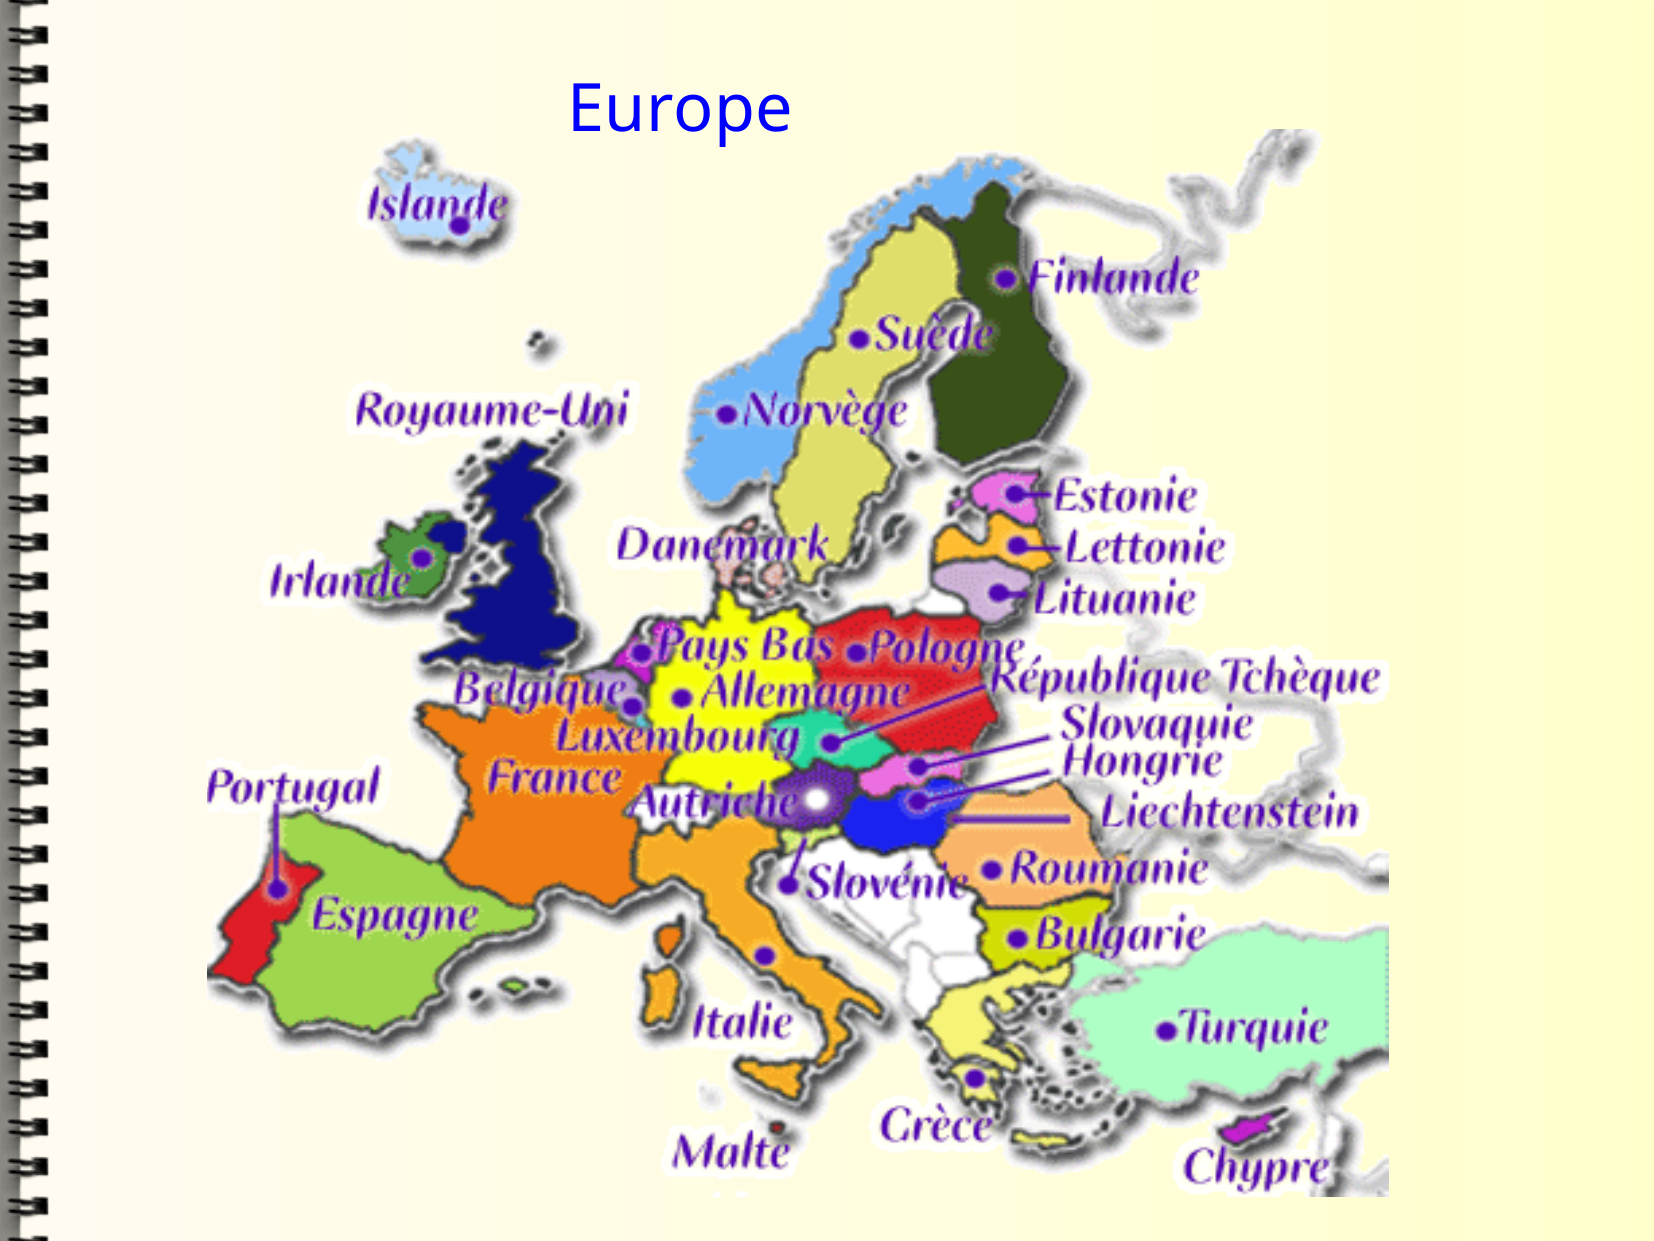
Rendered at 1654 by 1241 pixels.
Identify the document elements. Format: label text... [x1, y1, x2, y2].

picture [0, 0, 1654, 1241]
picture [207, 129, 1389, 1197]
title Europe [519, 17, 835, 175]
